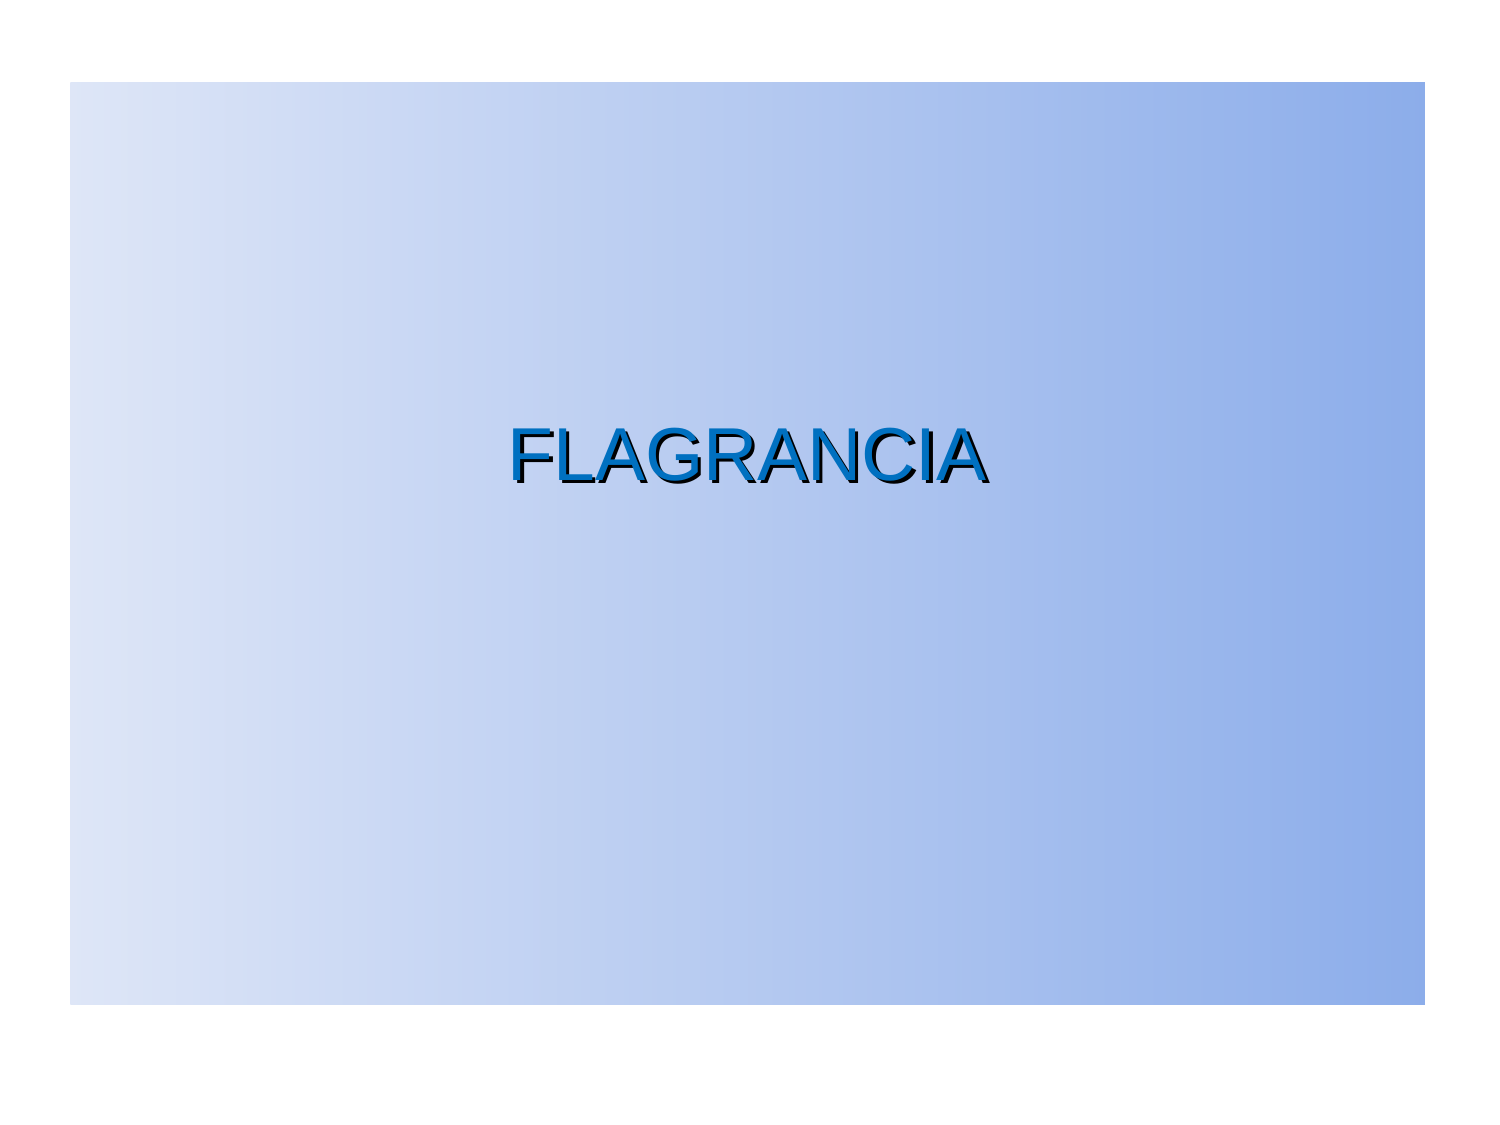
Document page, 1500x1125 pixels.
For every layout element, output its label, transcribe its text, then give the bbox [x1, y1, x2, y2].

list FLAGRANCIA [70, 82, 1425, 1006]
